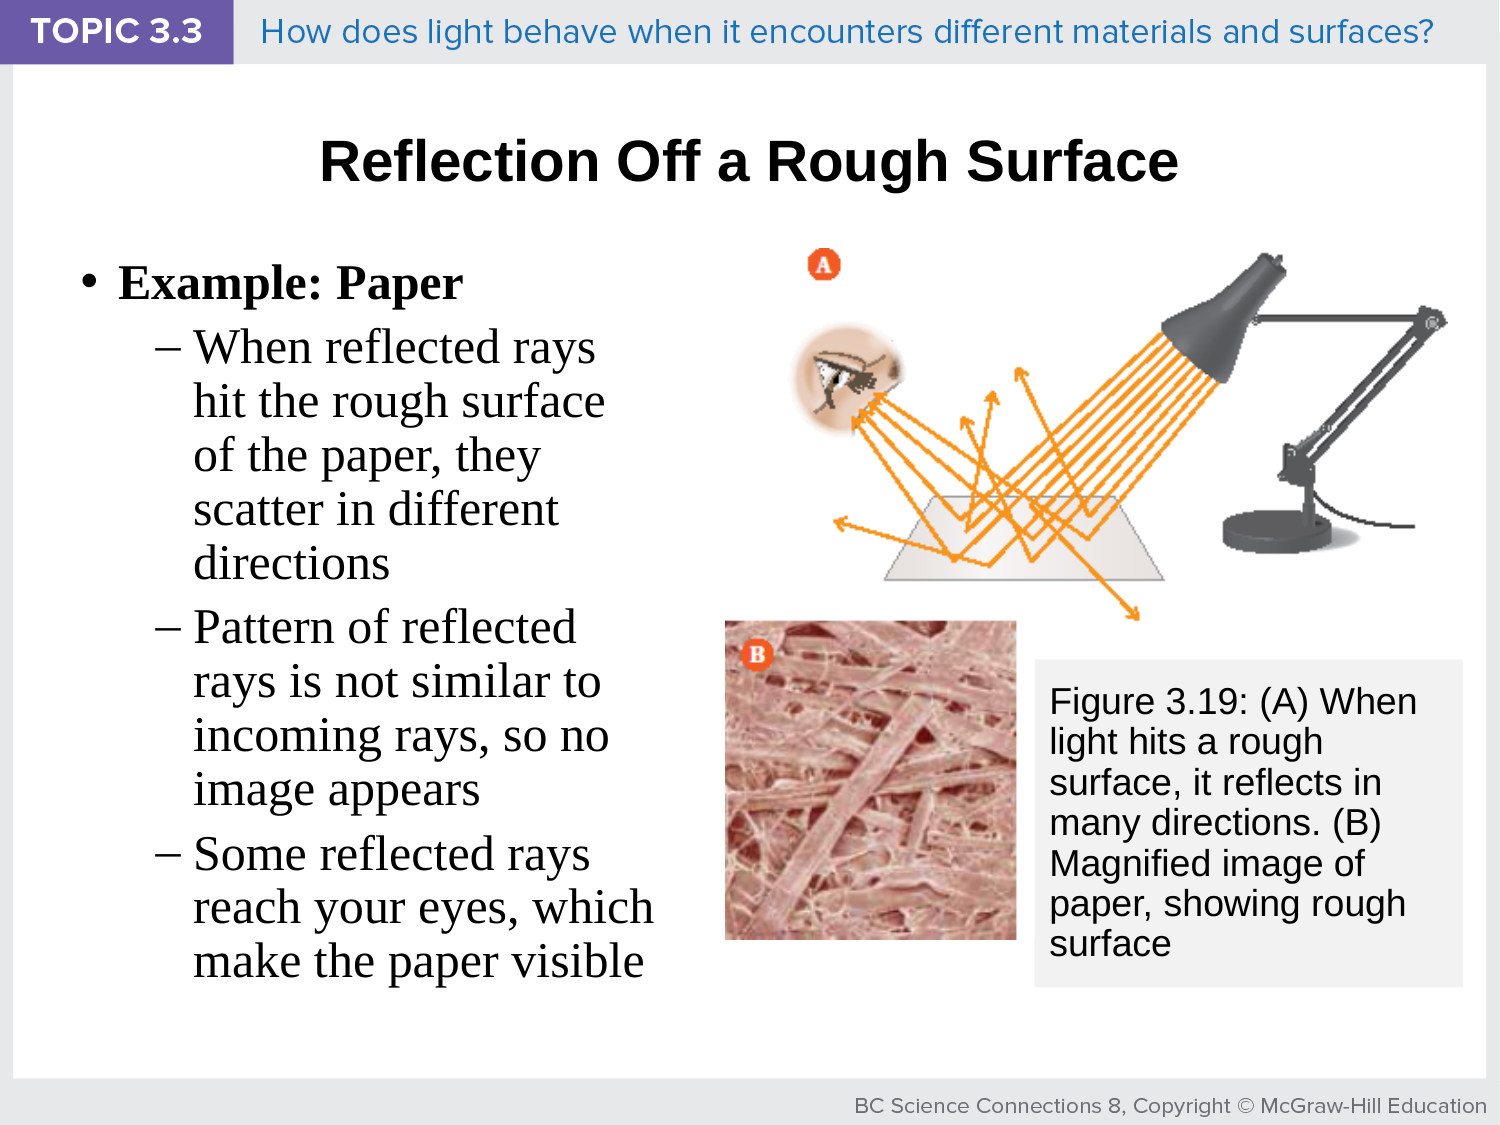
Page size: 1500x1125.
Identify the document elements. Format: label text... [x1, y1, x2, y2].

picture [0, 0, 1500, 1082]
list Example: Paper When reflected rays hit the rough surface of the paper, they scatter in different directions Pattern of reflected rays is not similar to incoming rays, so no image appears Some reflected rays reach your eyes, which make the paper visible [65, 248, 675, 1014]
list Figure 3.19: (A) When light hits a rough surface, it reflects in many directions. (B) Magnified image of paper, showing rough surface [1034, 659, 1463, 988]
title Reflection Off a Rough Surface [103, 76, 1397, 249]
